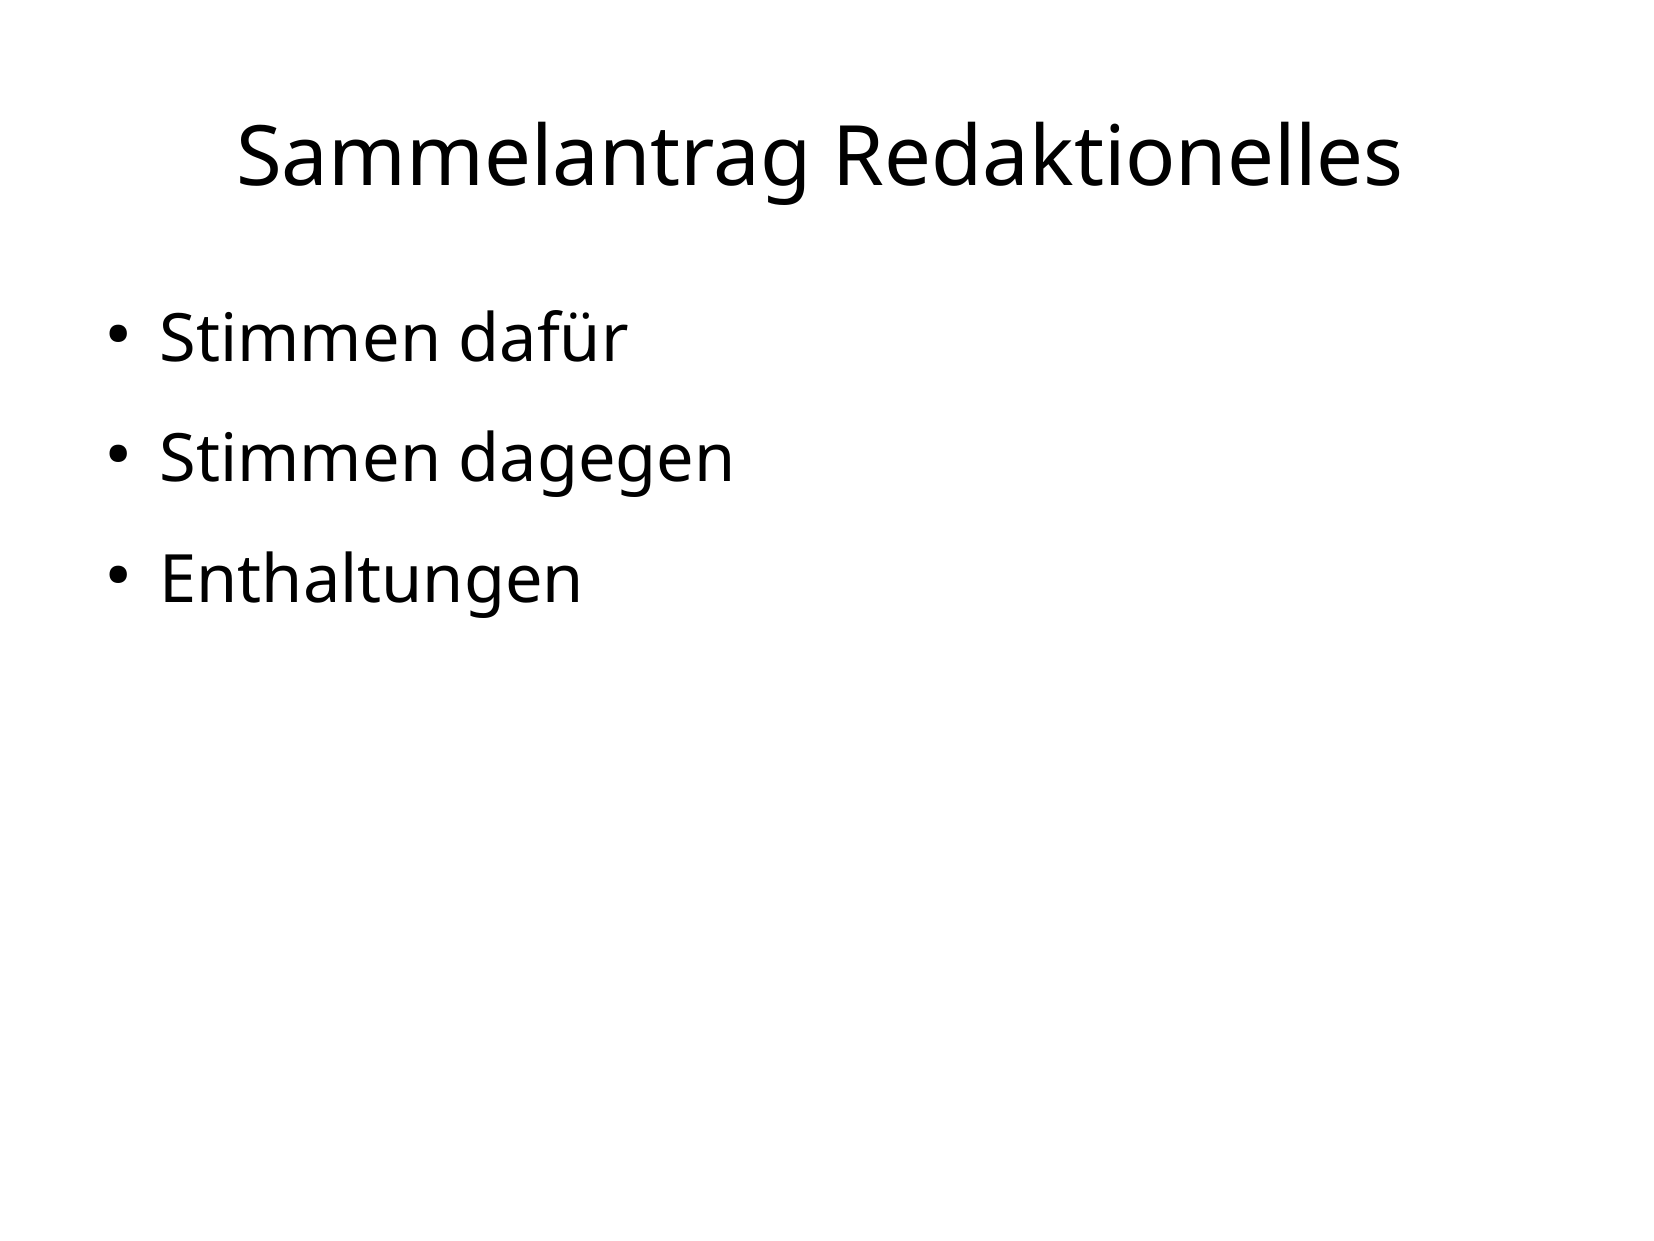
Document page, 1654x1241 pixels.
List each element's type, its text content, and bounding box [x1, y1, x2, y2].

title Sammelantrag Redaktionelles [82, 56, 1571, 250]
list Stimmen dafür Stimmen dagegen Enthaltungen [88, 290, 1572, 1094]
